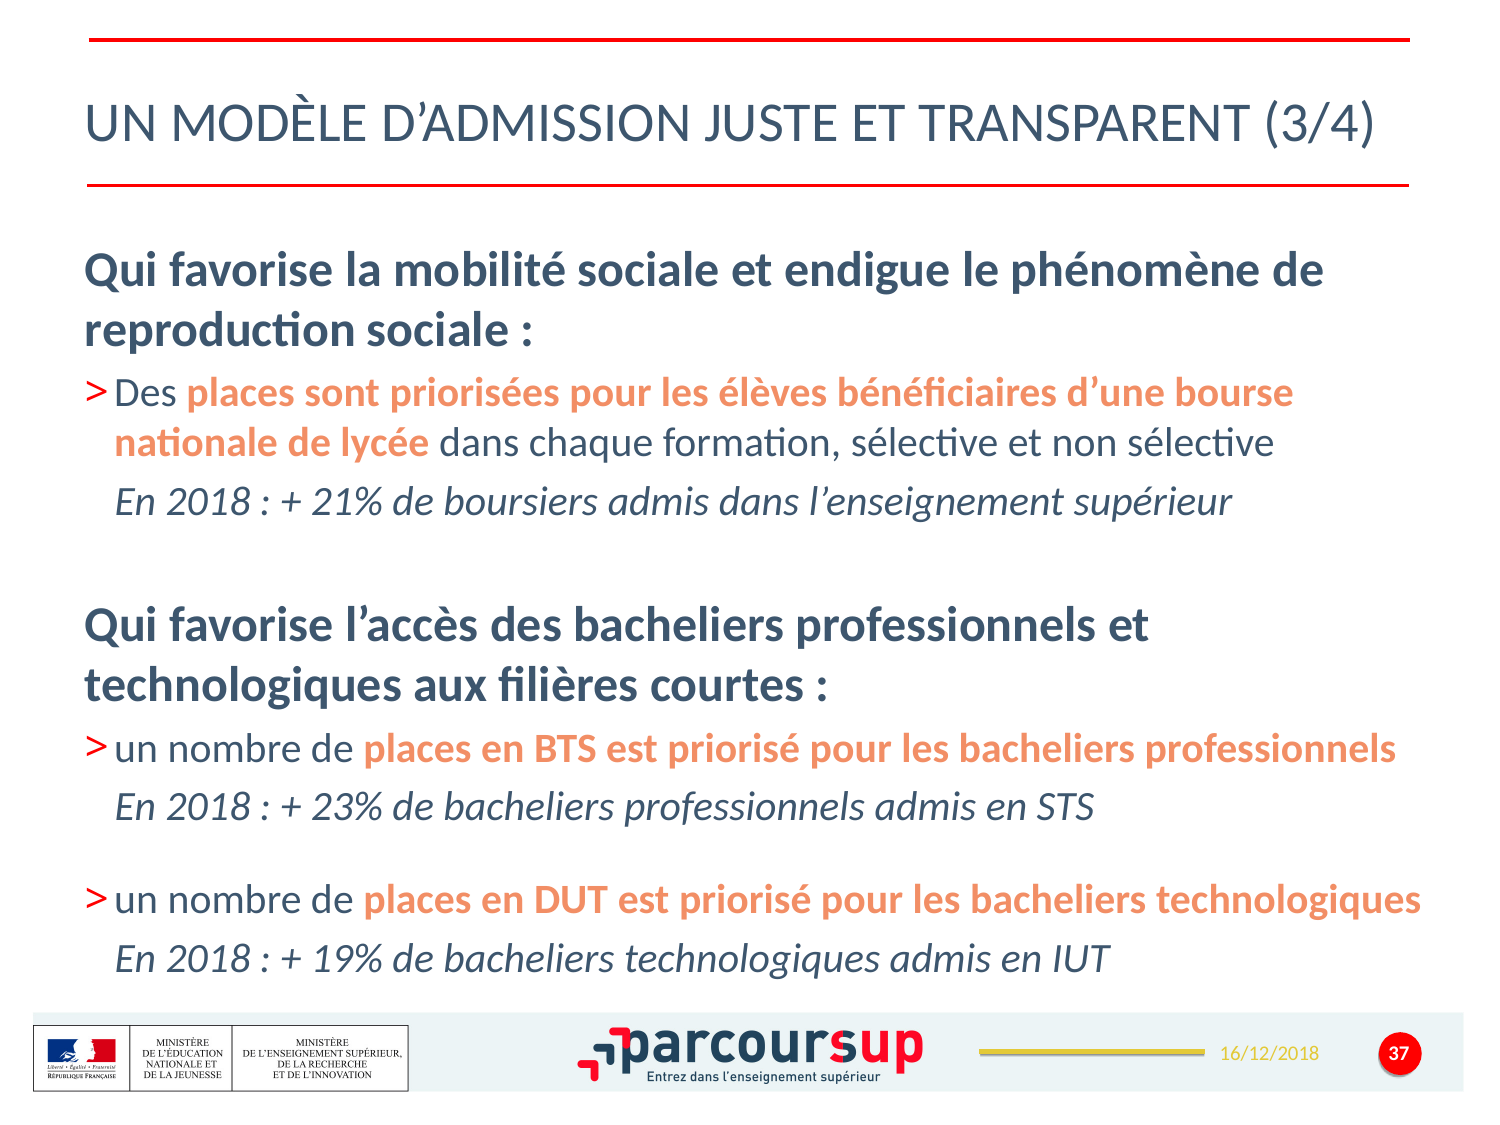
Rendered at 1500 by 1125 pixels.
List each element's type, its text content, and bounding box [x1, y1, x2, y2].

title Un modèle d’admission juste et transparent (3/4) [69, 12, 1409, 224]
list Qui favorise la mobilité sociale et endigue le phénomène de reproduction sociale : Des places sont priorisées pour les élèves bénéficiaires d’une bourse nationale de lycée dans chaque formation, sélective et non sélective En 2018 : + 21% de boursiers admis dans l’enseignement supérieur Qui favorise l’accès des bacheliers professionnels et technologiques aux filières courtes : un nombre de places en BTS est priorisé pour les bacheliers professionnels En 2018 : + 23% de bacheliers professionnels admis en STS un nombre de places en DUT est priorisé pour les bacheliers technologiques En 2018 : + 19% de bacheliers technologiques admis en IUT [69, 229, 1476, 1032]
picture [0, 0, 1499, 1124]
slide_number <numéro> [1368, 1031, 1430, 1074]
